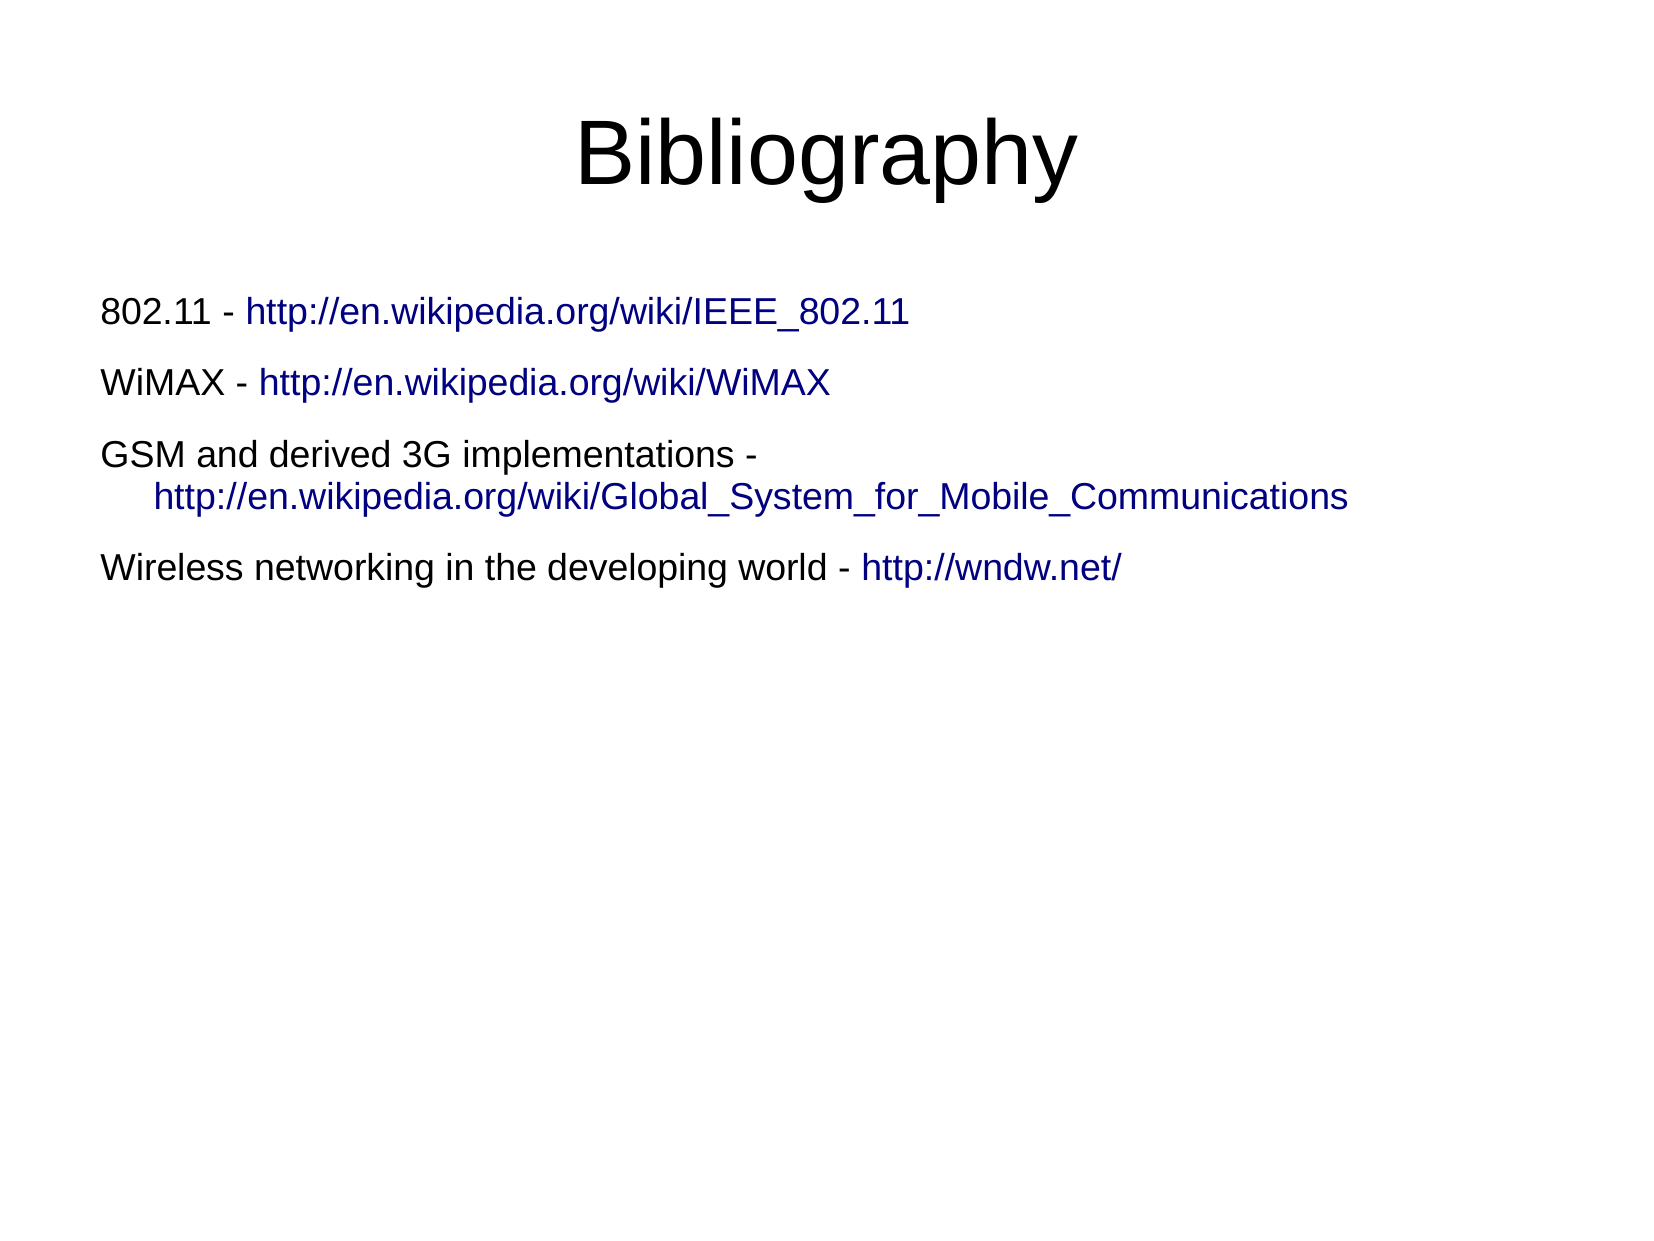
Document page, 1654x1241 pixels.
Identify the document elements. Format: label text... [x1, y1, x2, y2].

list 802.11 - http://en.wikipedia.org/wiki/IEEE_802.11 WiMAX - http://en.wikipedia.org/wiki/WiMAX GSM and derived 3G implementations - http://en.wikipedia.org/wiki/Global_System_for_Mobile_Communications Wireless networking in the developing world - http://wndw.net/ [82, 290, 1571, 1094]
title Bibliography [82, 56, 1571, 250]
